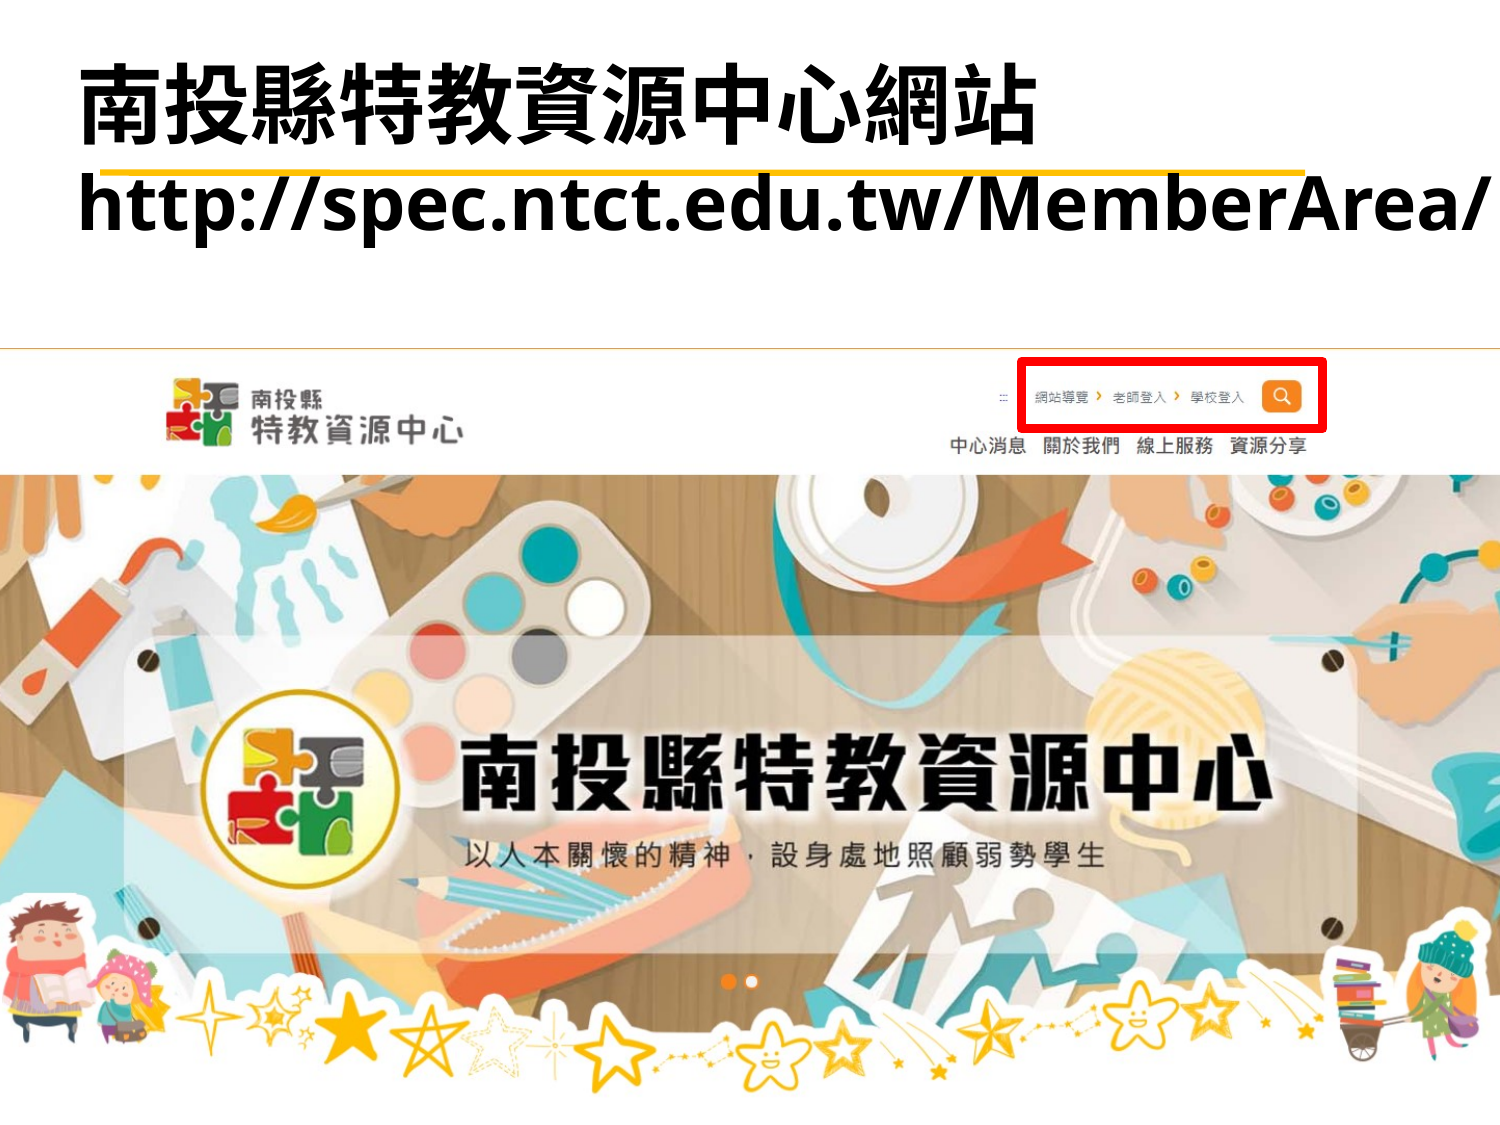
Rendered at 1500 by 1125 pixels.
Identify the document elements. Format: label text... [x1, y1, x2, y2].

picture [0, 348, 1500, 1125]
text_box 南投縣特教資源中心網站 http://spec.ntct.edu.tw/MemberArea/ [61, 42, 1500, 253]
